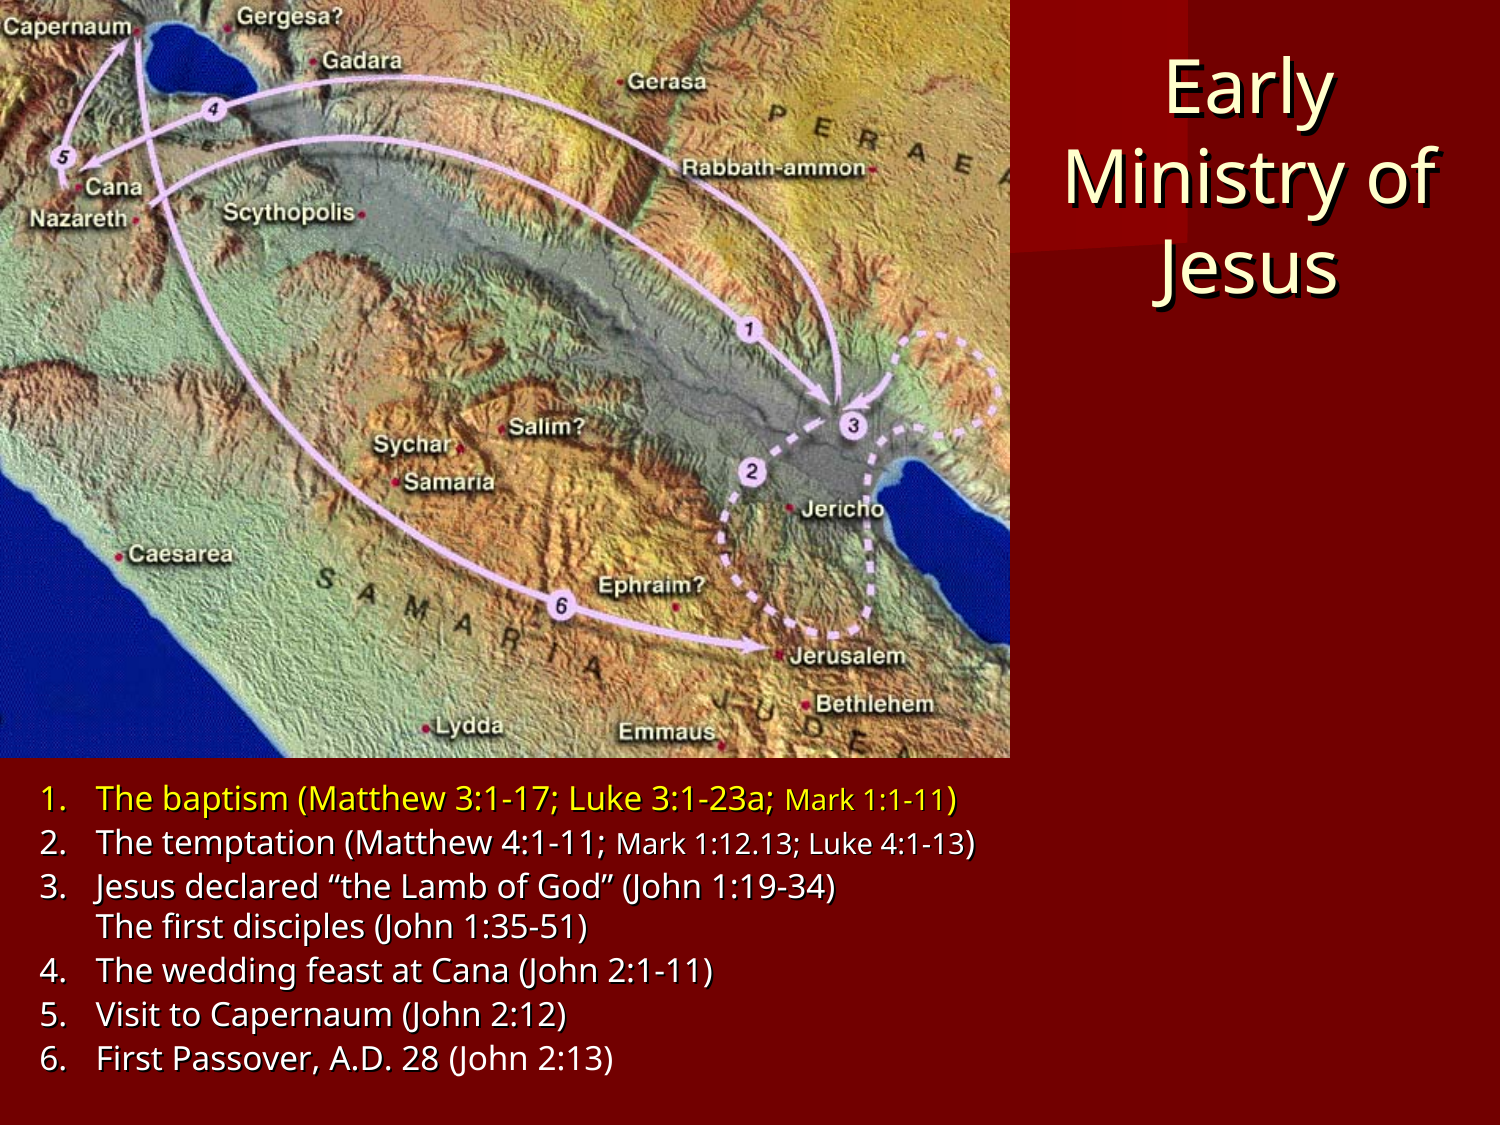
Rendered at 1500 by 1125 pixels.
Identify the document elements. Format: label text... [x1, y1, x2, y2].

text_box The baptism (Matthew 3:1-17; Luke 3:1-23a; Mark 1:1-11) The temptation (Matthew 4:1-11; Mark 1:12.13; Luke 4:1-13) Jesus declared “the Lamb of God” (John 1:19-34) The first disciples (John 1:35-51) The wedding feast at Cana (John 2:1-11) Visit to Capernaum (John 2:12) First Passover, A.D. 28 (John 2:13) [24, 769, 1455, 1085]
title Early Ministry of Jesus [1010, 31, 1500, 317]
picture [0, 0, 1010, 758]
